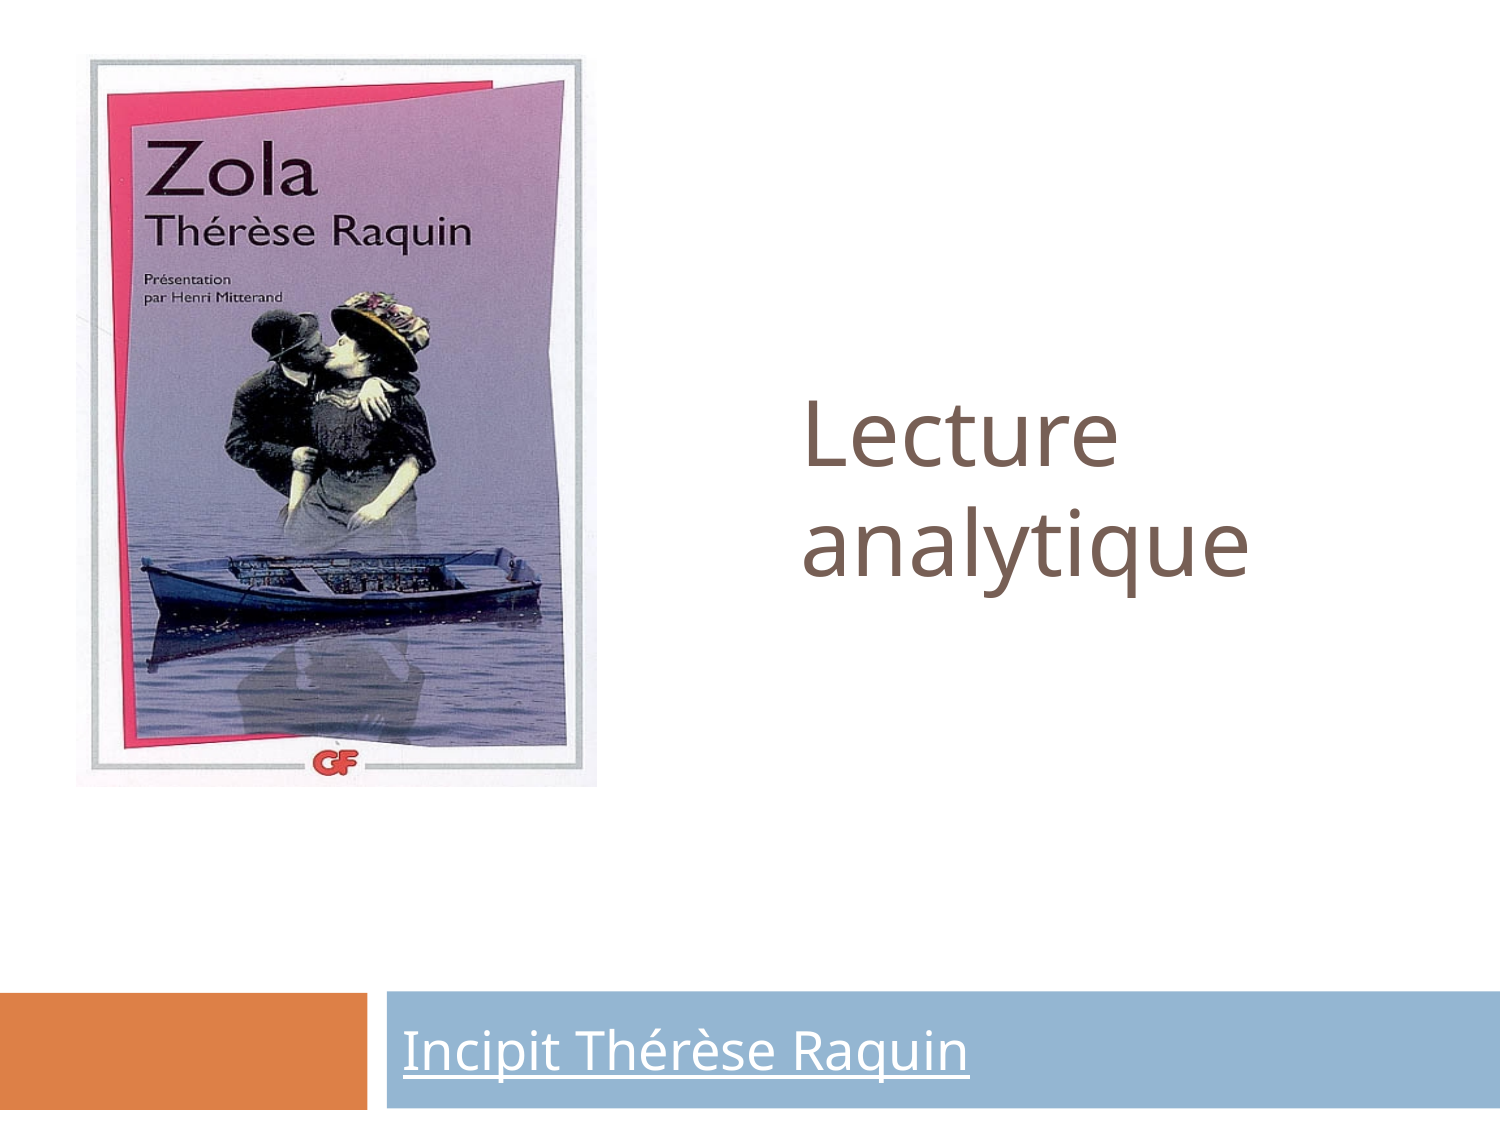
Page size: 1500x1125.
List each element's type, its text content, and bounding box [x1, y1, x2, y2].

subtitle Incipit Thérèse Raquin [387, 992, 1488, 1105]
picture [76, 54, 597, 787]
title Lecture analytique [785, 302, 1391, 603]
